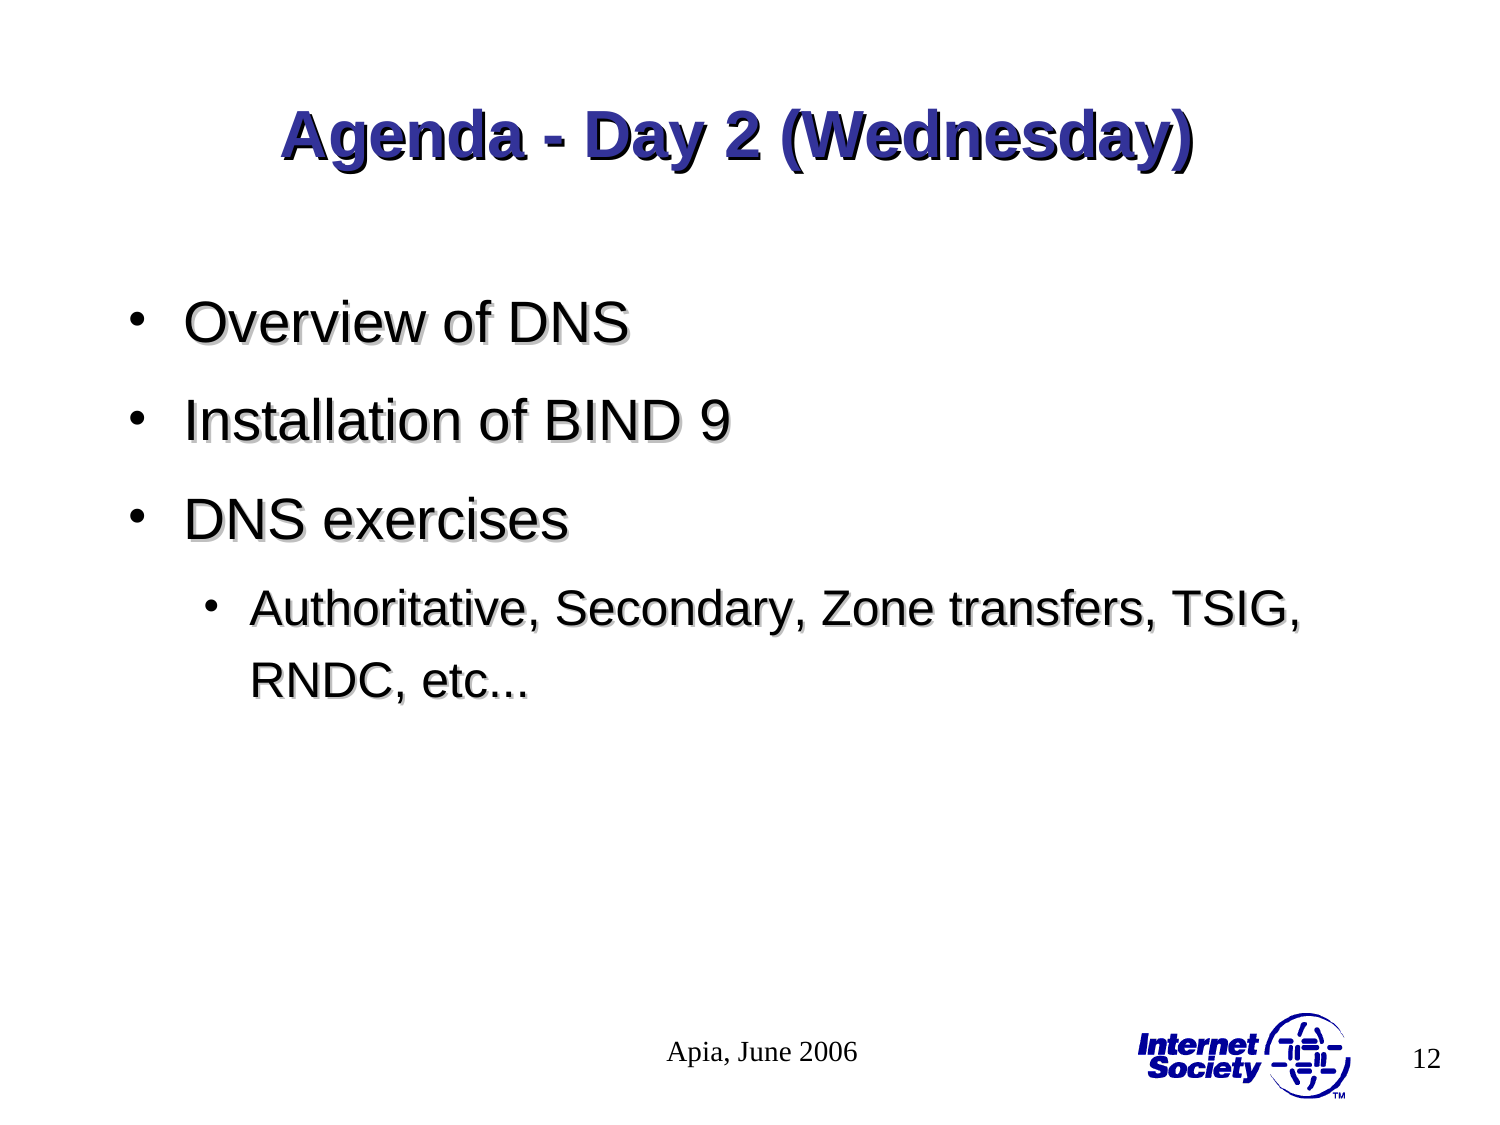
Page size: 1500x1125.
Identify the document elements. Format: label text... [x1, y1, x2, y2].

list Overview of DNS Installation of BIND 9 DNS exercises Authoritative, Secondary, Zone transfers, TSIG, RNDC, etc... [112, 262, 1388, 1001]
text_box Apia, June 2006 [512, 1025, 1013, 1101]
title Agenda - Day 2 (Wednesday) [99, 37, 1375, 225]
picture [1137, 1012, 1351, 1099]
